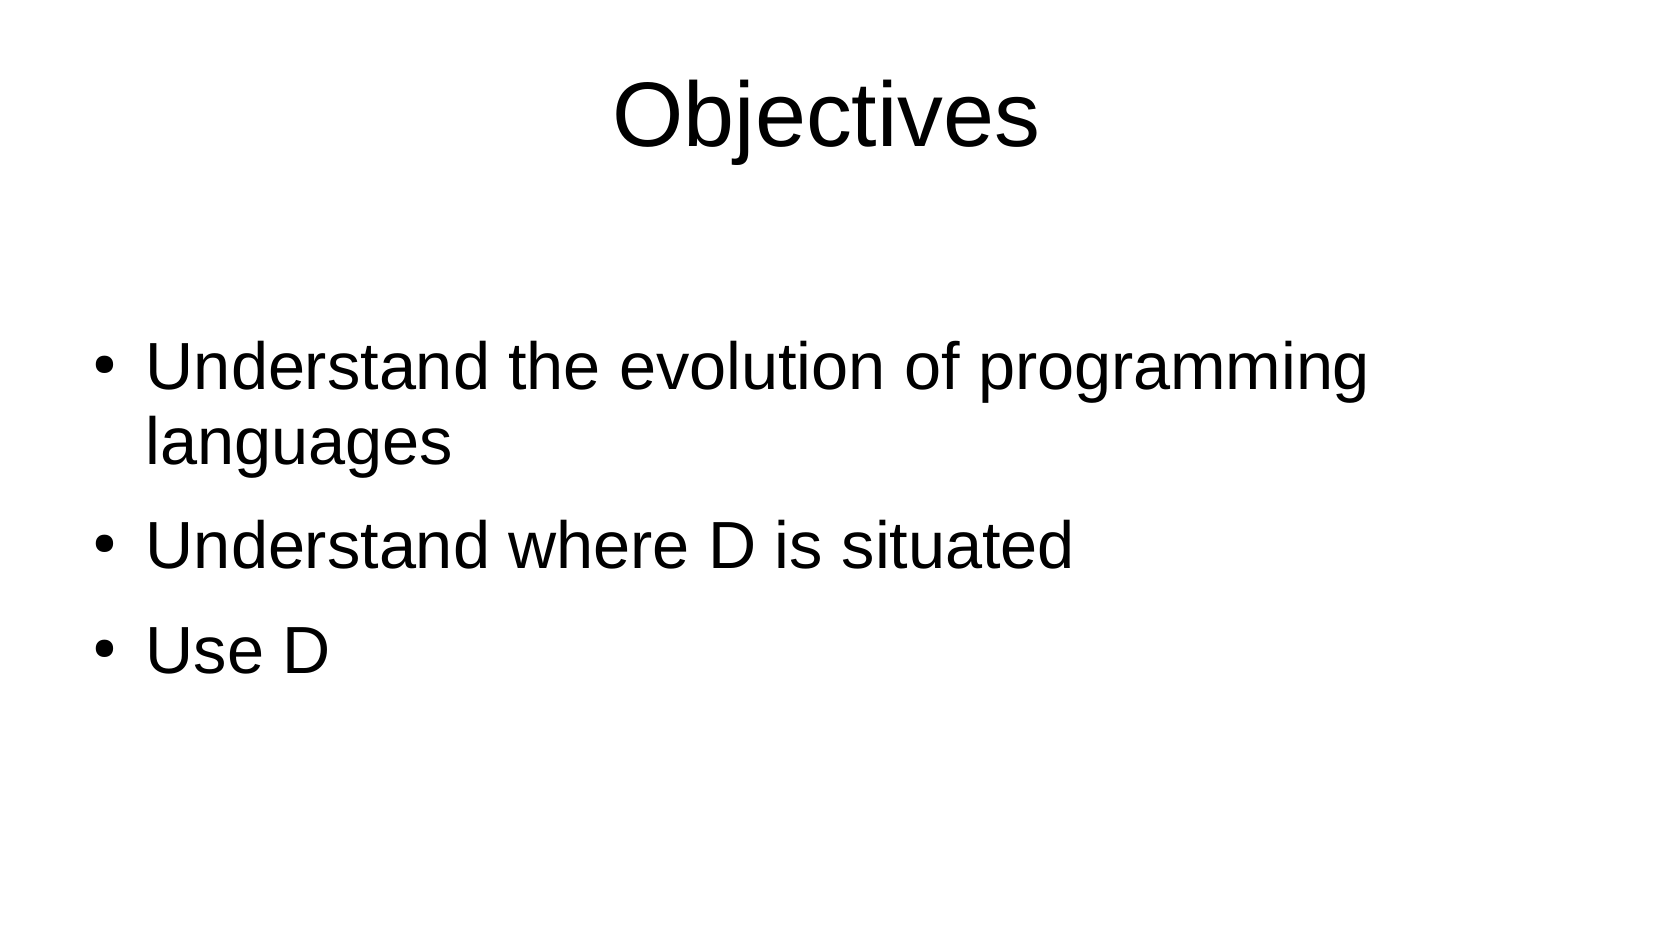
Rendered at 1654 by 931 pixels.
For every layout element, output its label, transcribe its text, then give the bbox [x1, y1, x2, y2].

list Understand the evolution of programming languages Understand where D is situated Use D [75, 225, 1564, 765]
title Objectives [82, 37, 1571, 193]
